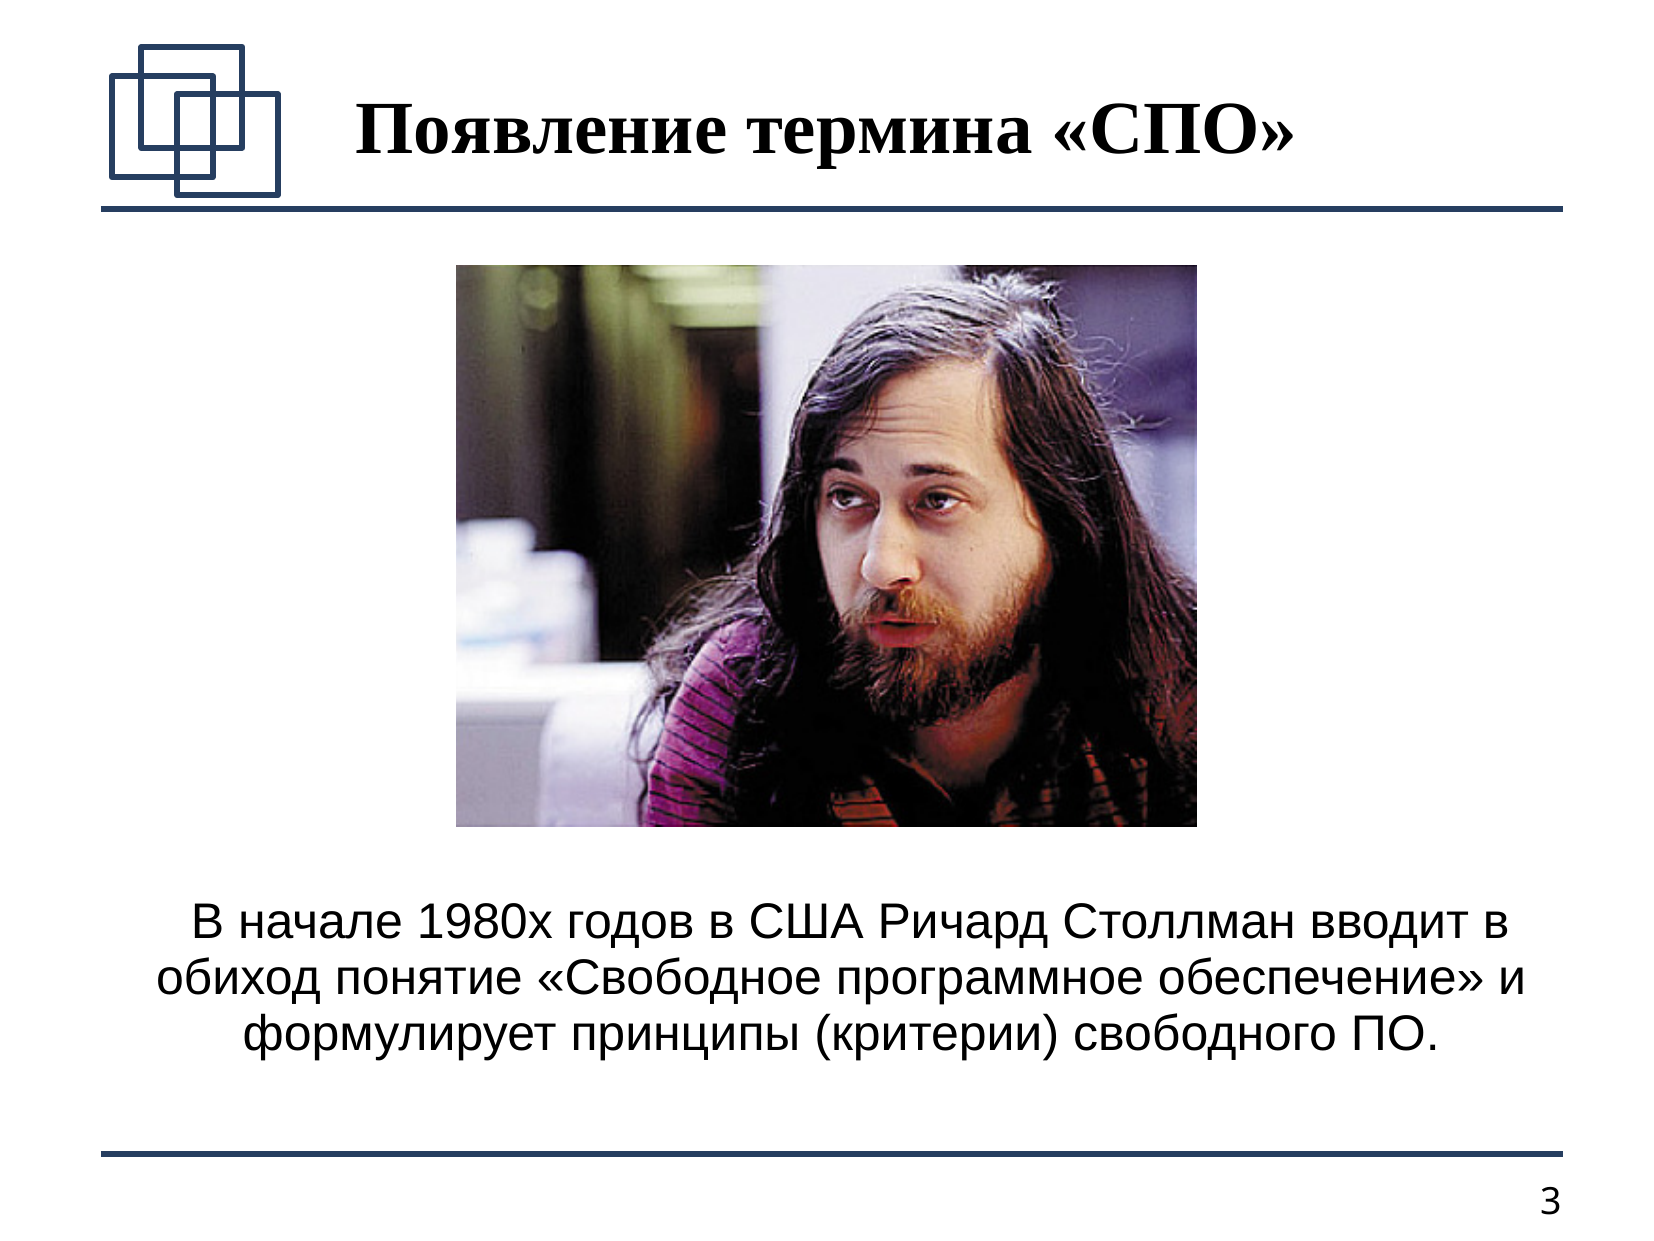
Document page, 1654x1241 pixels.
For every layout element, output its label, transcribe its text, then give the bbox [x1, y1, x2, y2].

text_box В начале 1980х годов в США Ричард Столлман вводит в обиход понятие «Свободное программное обеспечение» и формулирует принципы (критерии) свободного ПО. [118, 885, 1565, 1144]
title Появление термина «СПО» [280, 49, 1374, 207]
picture [456, 265, 1197, 827]
